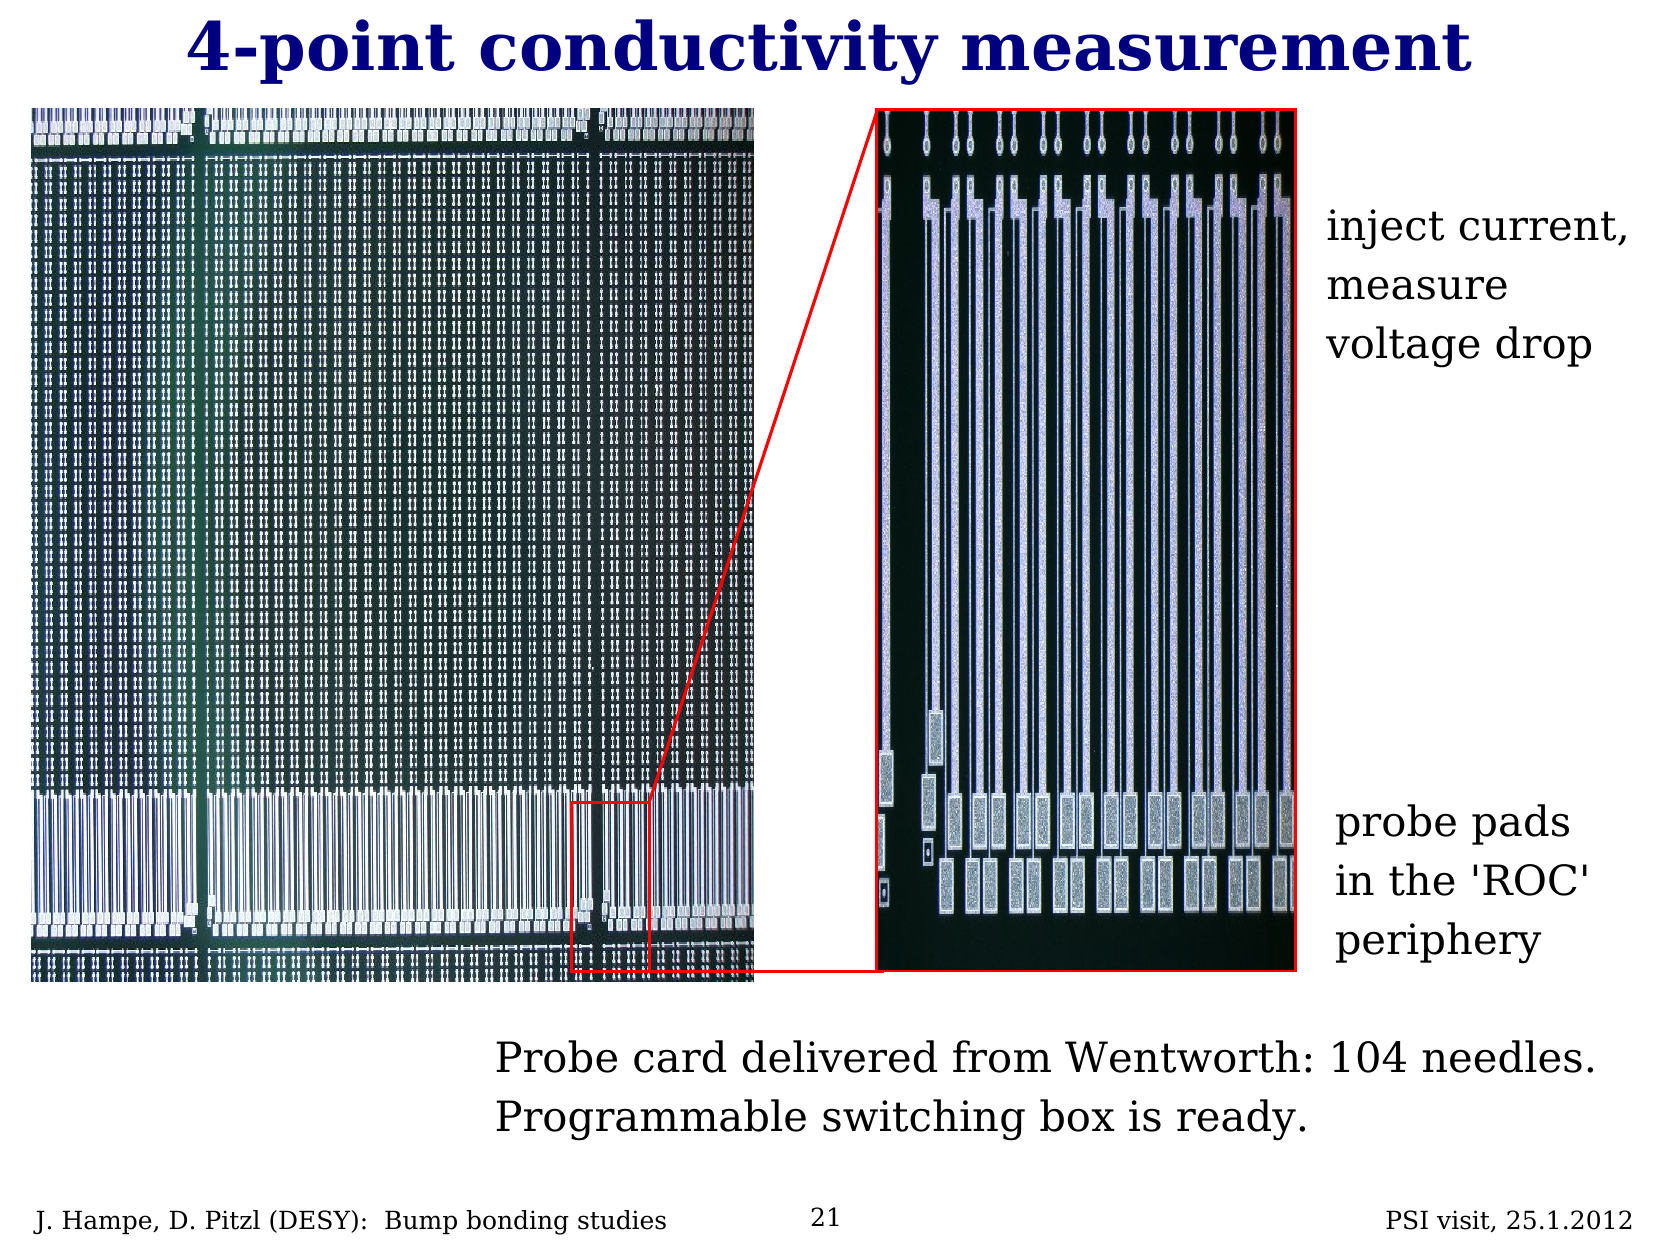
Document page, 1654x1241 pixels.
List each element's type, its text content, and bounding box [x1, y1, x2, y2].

text_box Probe card delivered from Wentworth: 104 needles. Programmable switching box is ready. [494, 1023, 1598, 1131]
picture [877, 110, 1295, 970]
picture [31, 108, 754, 982]
title 4-point conductivity measurement [96, 7, 1564, 87]
text_box inject current, measure voltage drop [1326, 191, 1631, 418]
picture [573, 804, 648, 970]
picture [651, 493, 754, 970]
text_box probe pads in the 'ROC' periphery [1334, 787, 1591, 954]
